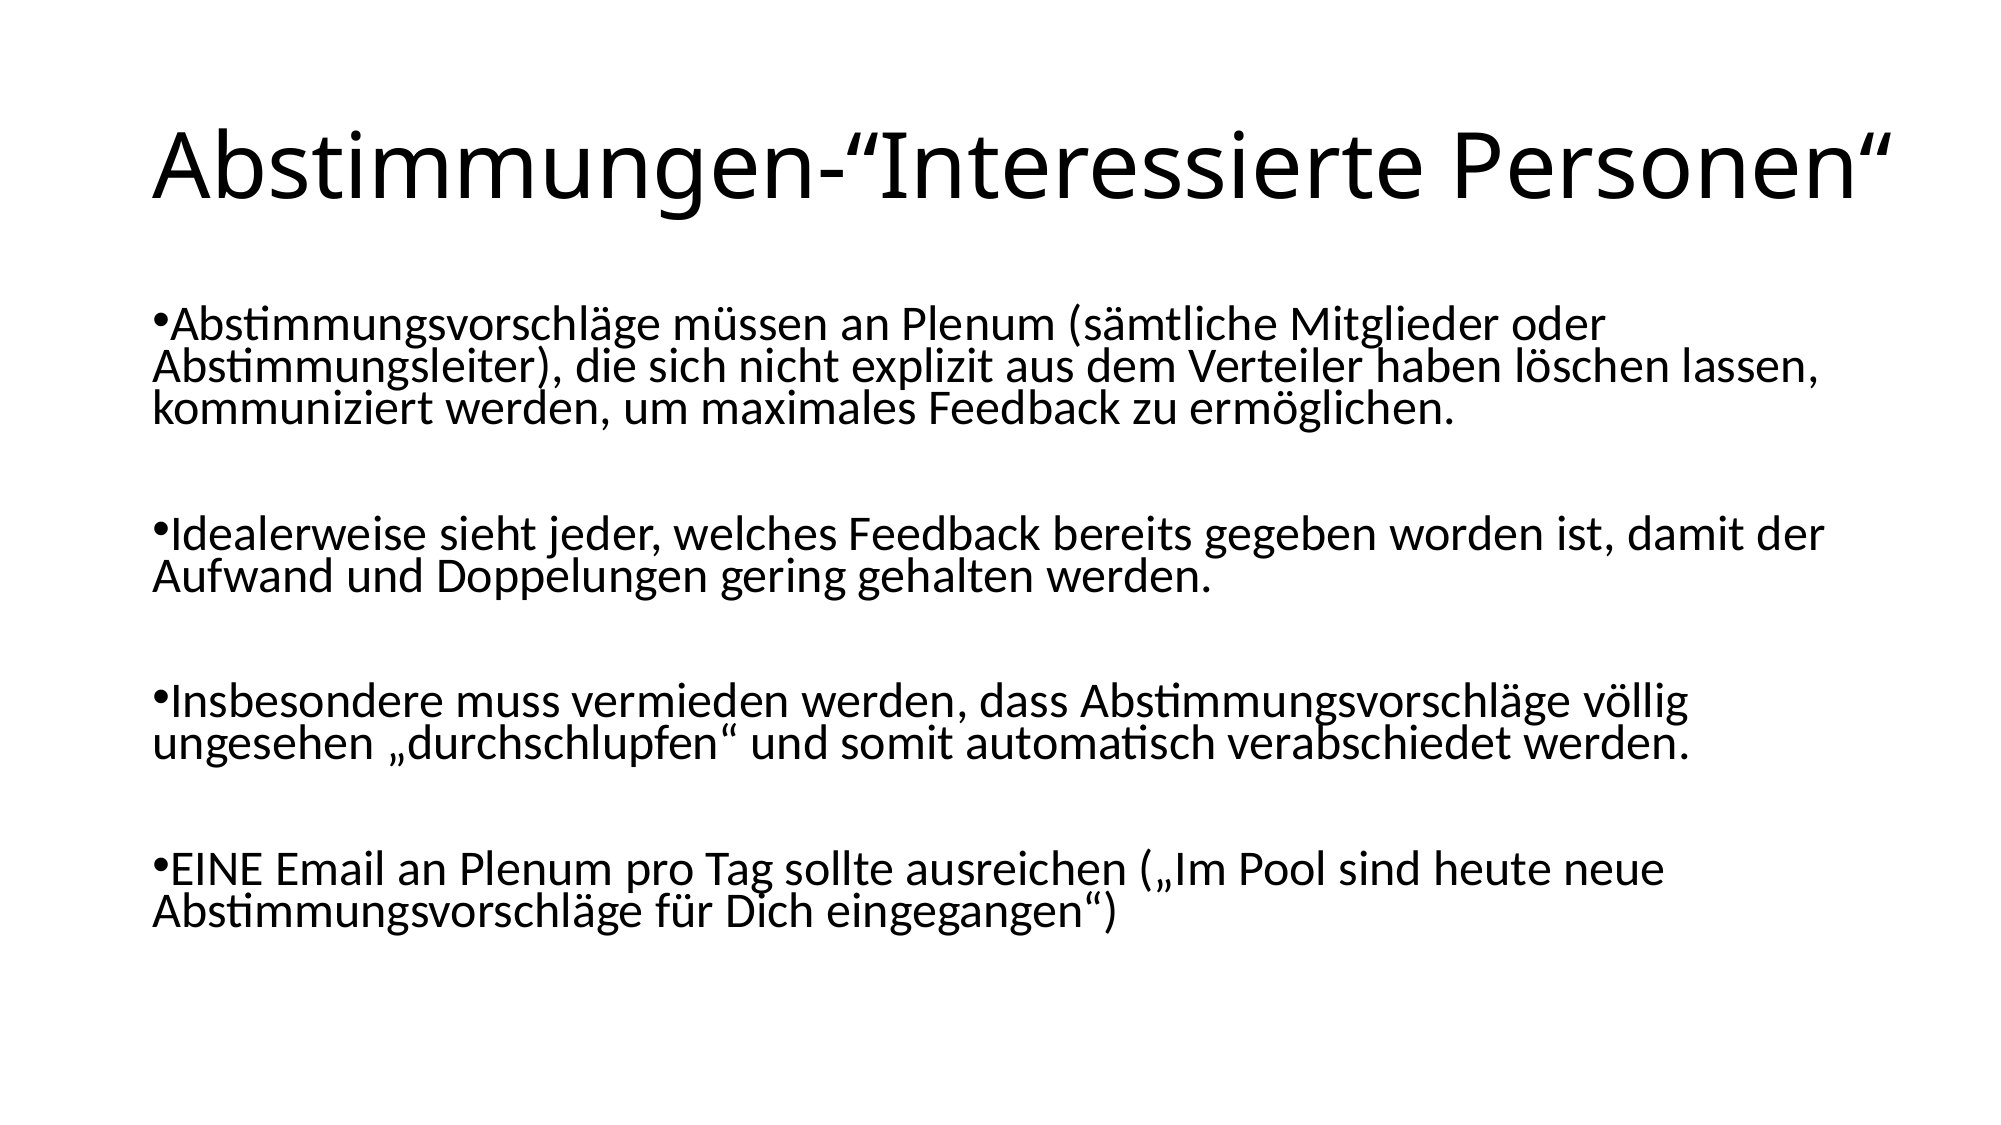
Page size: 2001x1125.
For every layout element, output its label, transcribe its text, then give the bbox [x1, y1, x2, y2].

title Abstimmungen-“Interessierte Personen“ [137, 59, 1924, 278]
list Abstimmungsvorschläge müssen an Plenum (sämtliche Mitglieder oder Abstimmungsleiter), die sich nicht explizit aus dem Verteiler haben löschen lassen, kommuniziert werden, um maximales Feedback zu ermöglichen. Idealerweise sieht jeder, welches Feedback bereits gegeben worden ist, damit der Aufwand und Doppelungen gering gehalten werden. Insbesondere muss vermieden werden, dass Abstimmungsvorschläge völlig ungesehen „durchschlupfen“ und somit automatisch verabschiedet werden. EINE Email an Plenum pro Tag sollte ausreichen („Im Pool sind heute neue Abstimmungsvorschläge für Dich eingegangen“) [137, 299, 1863, 1014]
